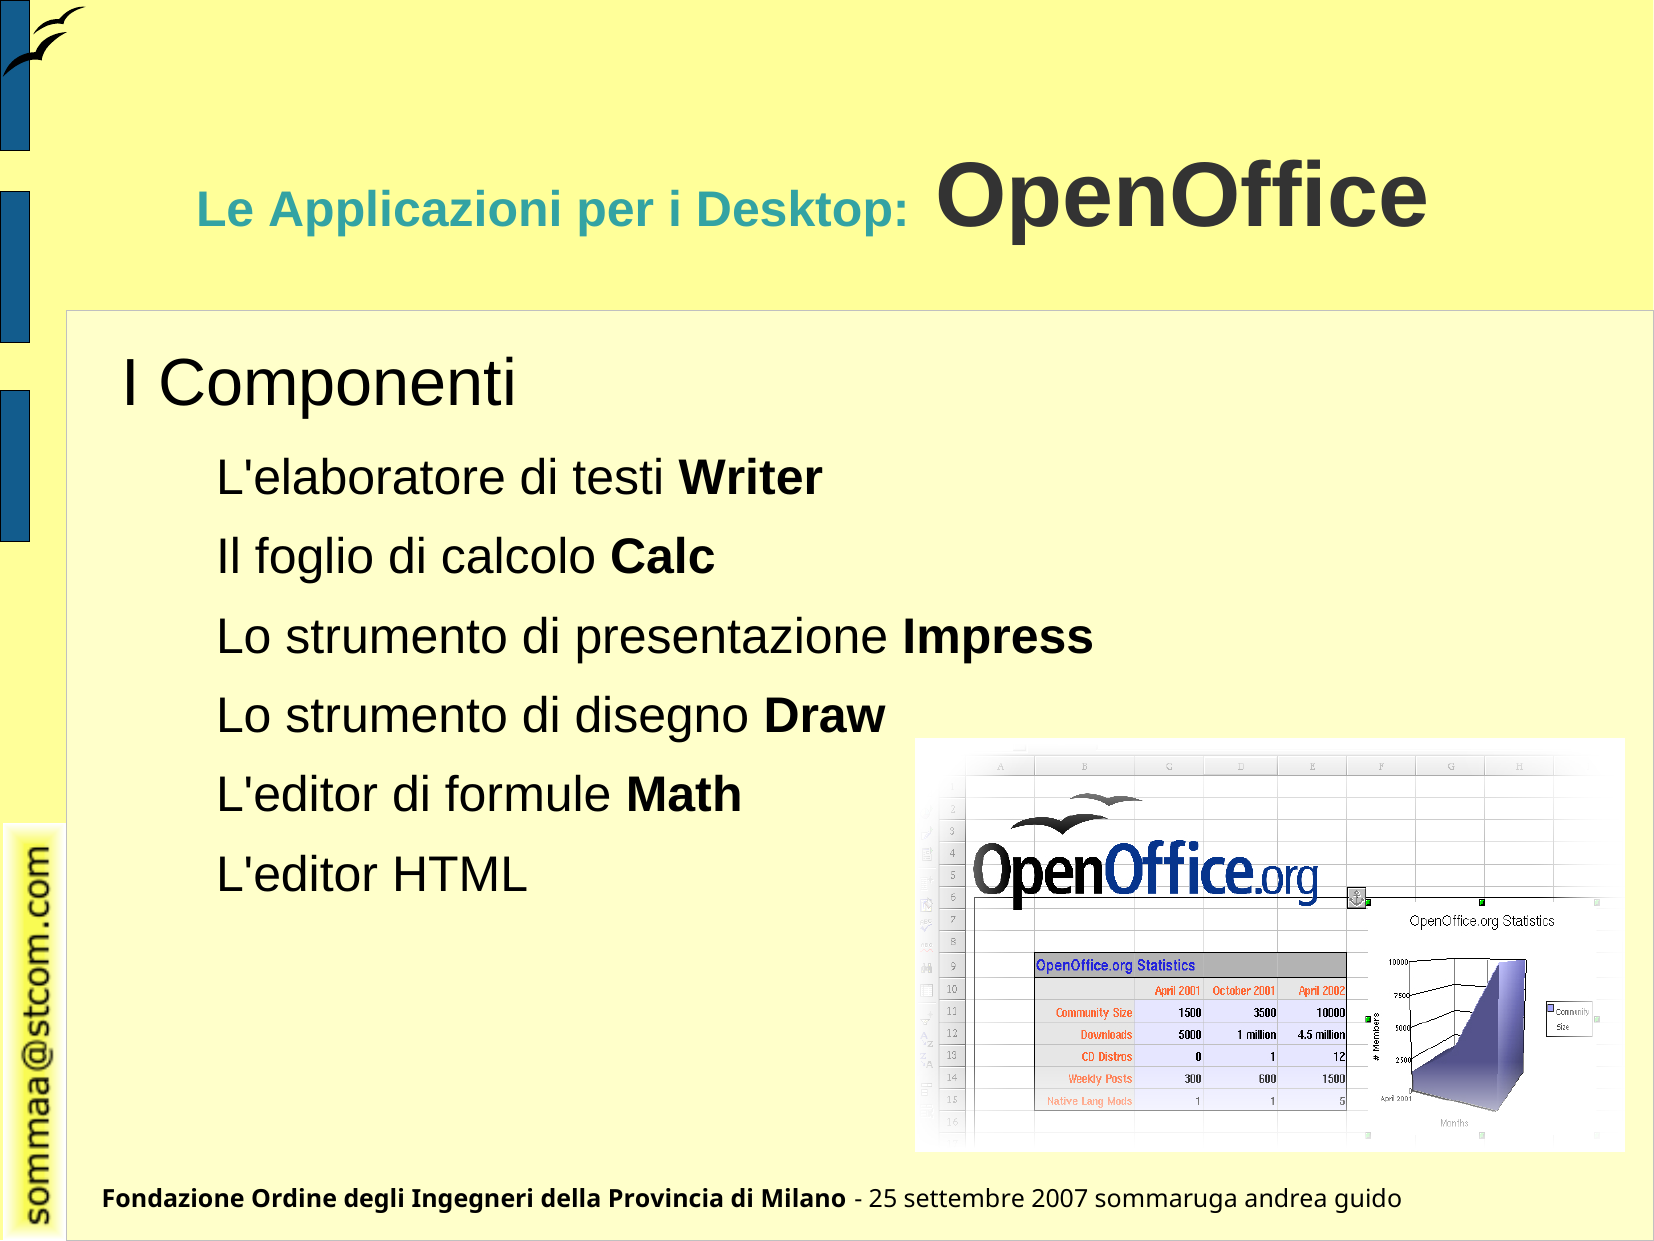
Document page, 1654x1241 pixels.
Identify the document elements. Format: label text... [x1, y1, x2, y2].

title Le Applicazioni per i Desktop: OpenOffice [121, 91, 1534, 299]
list I Componenti L'elaboratore di testi Writer Il foglio di calcolo Calc Lo strumento di presentazione Impress Lo strumento di disegno Draw L'editor di formule Math L'editor HTML [121, 344, 1534, 1127]
picture [915, 738, 1625, 1152]
picture [3, 823, 66, 1241]
